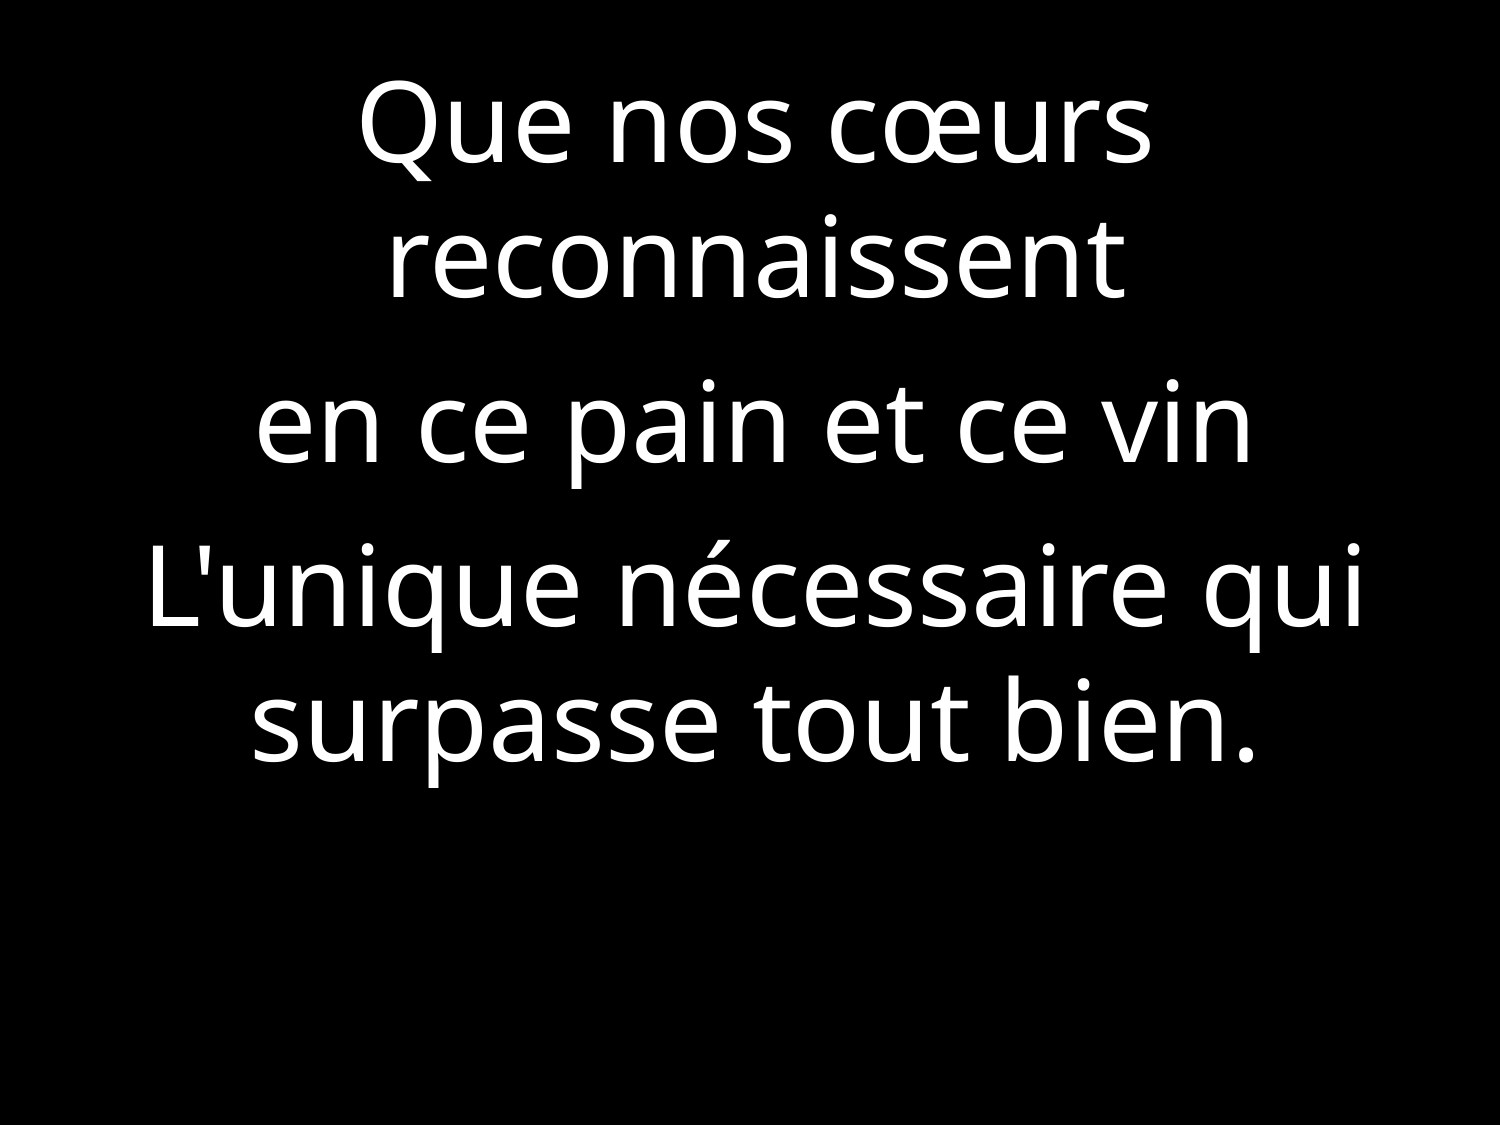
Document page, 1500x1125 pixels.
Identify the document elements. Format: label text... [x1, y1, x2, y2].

list Que nos cœurs reconnaissent en ce pain et ce vin L'unique nécessaire qui surpasse tout bien. [17, 42, 1495, 1005]
